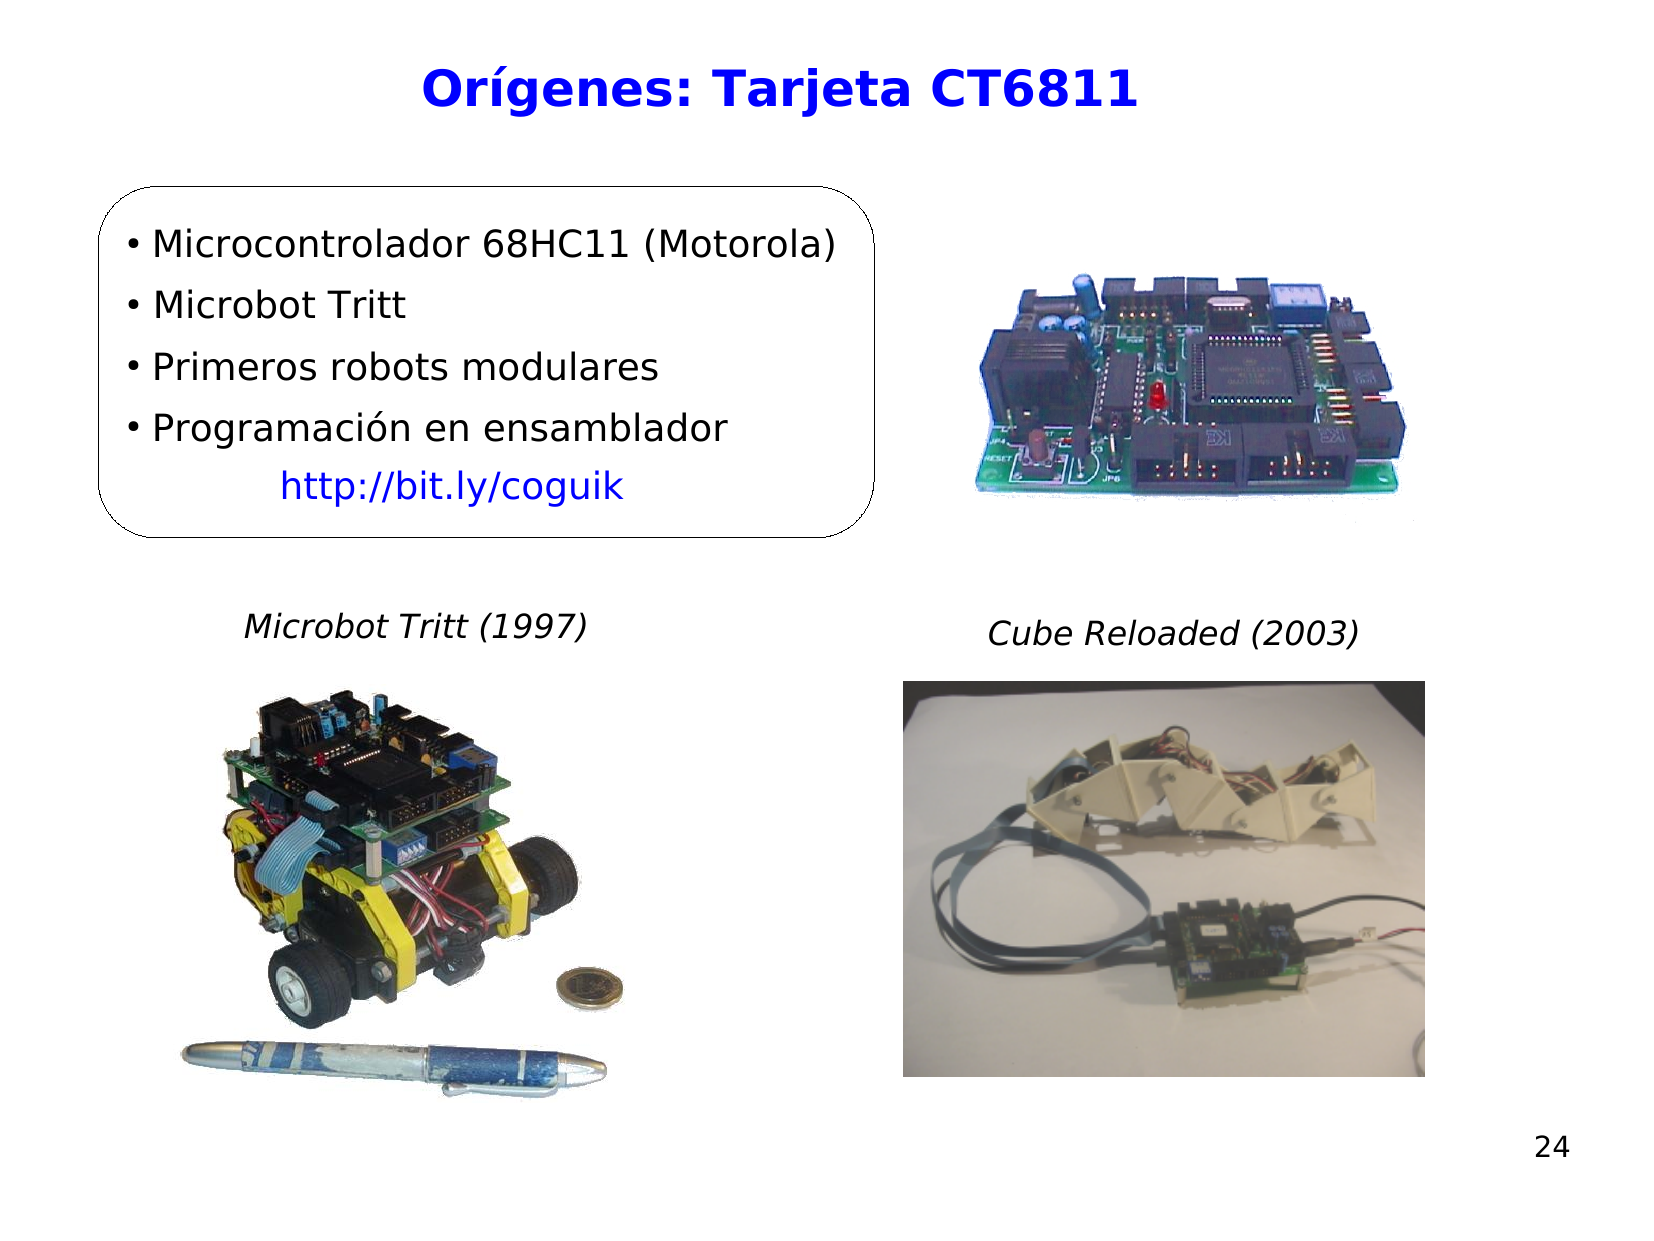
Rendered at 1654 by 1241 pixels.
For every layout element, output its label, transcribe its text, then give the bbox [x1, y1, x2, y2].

picture [165, 684, 649, 1103]
text_box http://bit.ly/coguik [264, 457, 640, 517]
picture [903, 681, 1425, 1078]
text_box Microcontrolador 68HC11 (Motorola) Microbot Tritt Primeros robots modulares Programación en ensamblador [112, 215, 880, 471]
text_box Microbot Tritt (1997) [229, 600, 605, 654]
picture [957, 244, 1421, 528]
text_box Cube Reloaded (2003) [973, 607, 1377, 661]
text_box Orígenes: Tarjeta CT6811 [406, 52, 1156, 127]
